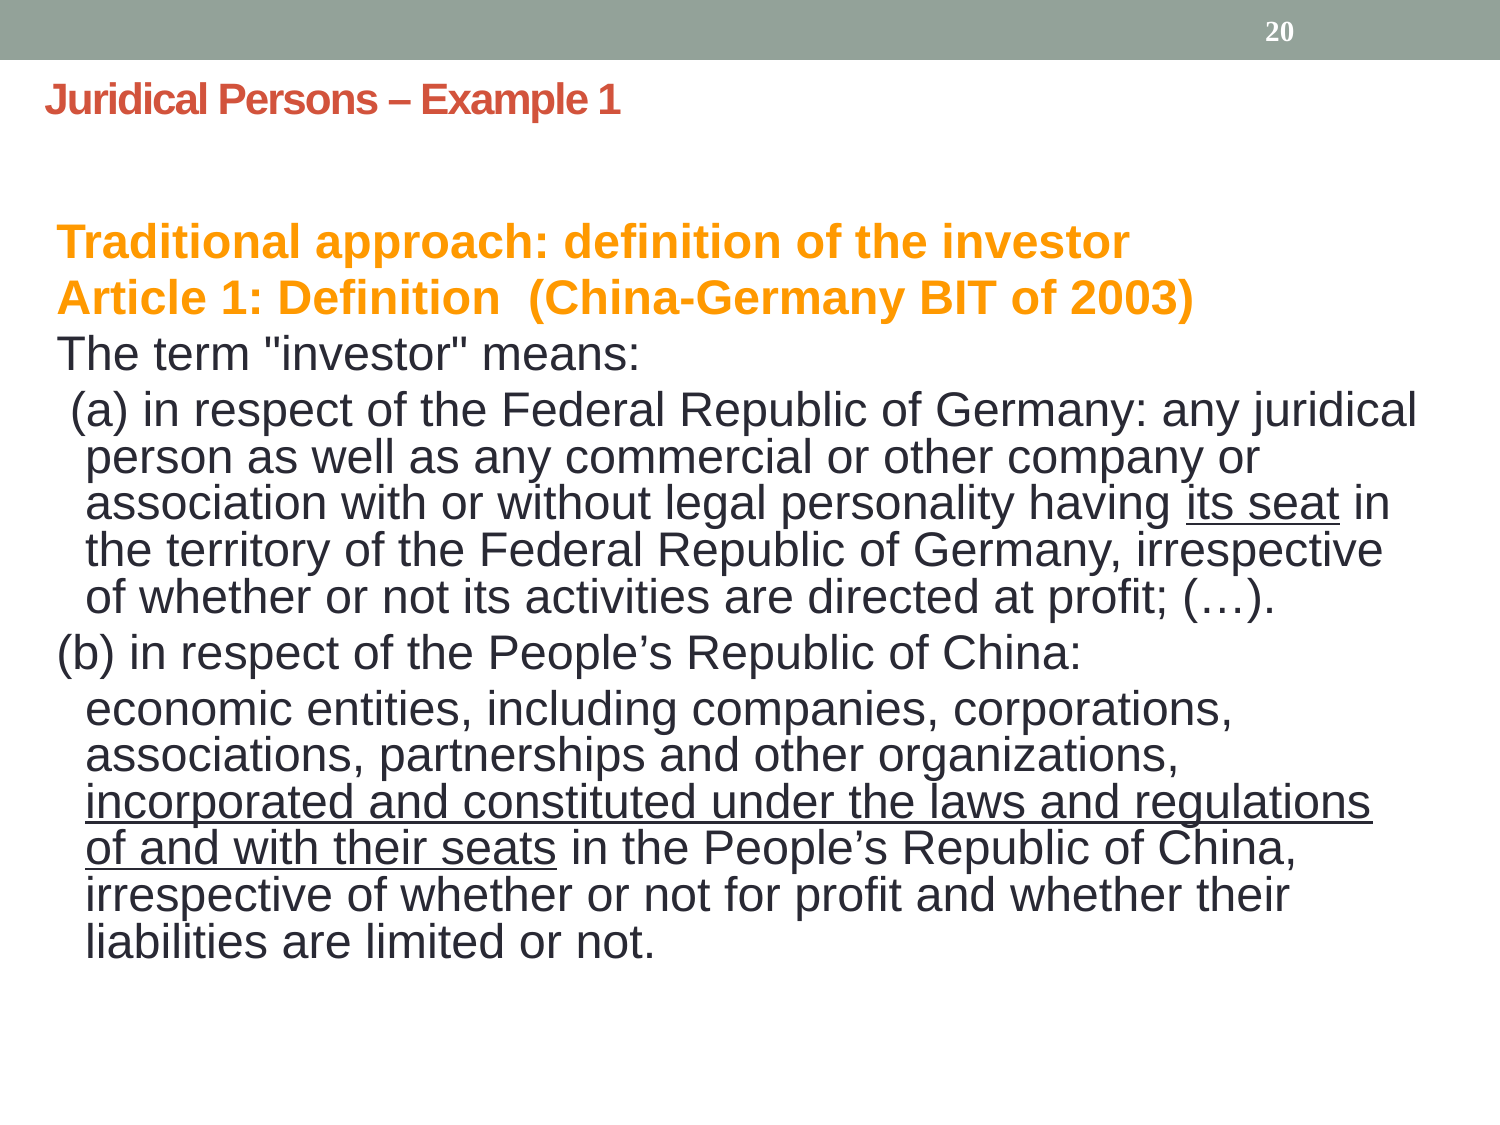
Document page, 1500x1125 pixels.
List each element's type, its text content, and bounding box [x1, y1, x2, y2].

slide_number <編號> [1250, 3, 1425, 57]
title Juridical Persons – Example 1 [29, 63, 1471, 132]
list Traditional approach: definition of the investor Article 1: Definition (China-Germany BIT of 2003) The term "investor" means: (a) in respect of the Federal Republic of Germany: any juridical person as well as any commercial or other company or association with or without legal personality having its seat in the territory of the Federal Republic of Germany, irrespective of whether or not its activities are directed at profit; (…). (b) in respect of the People’s Republic of China: economic entities, including companies, corporations, associations, partnerships and other organizations, incorporated and constituted under the laws and regulations of and with their seats in the People’s Republic of China, irrespective of whether or not for profit and whether their liabilities are limited or not. [41, 184, 1439, 1016]
